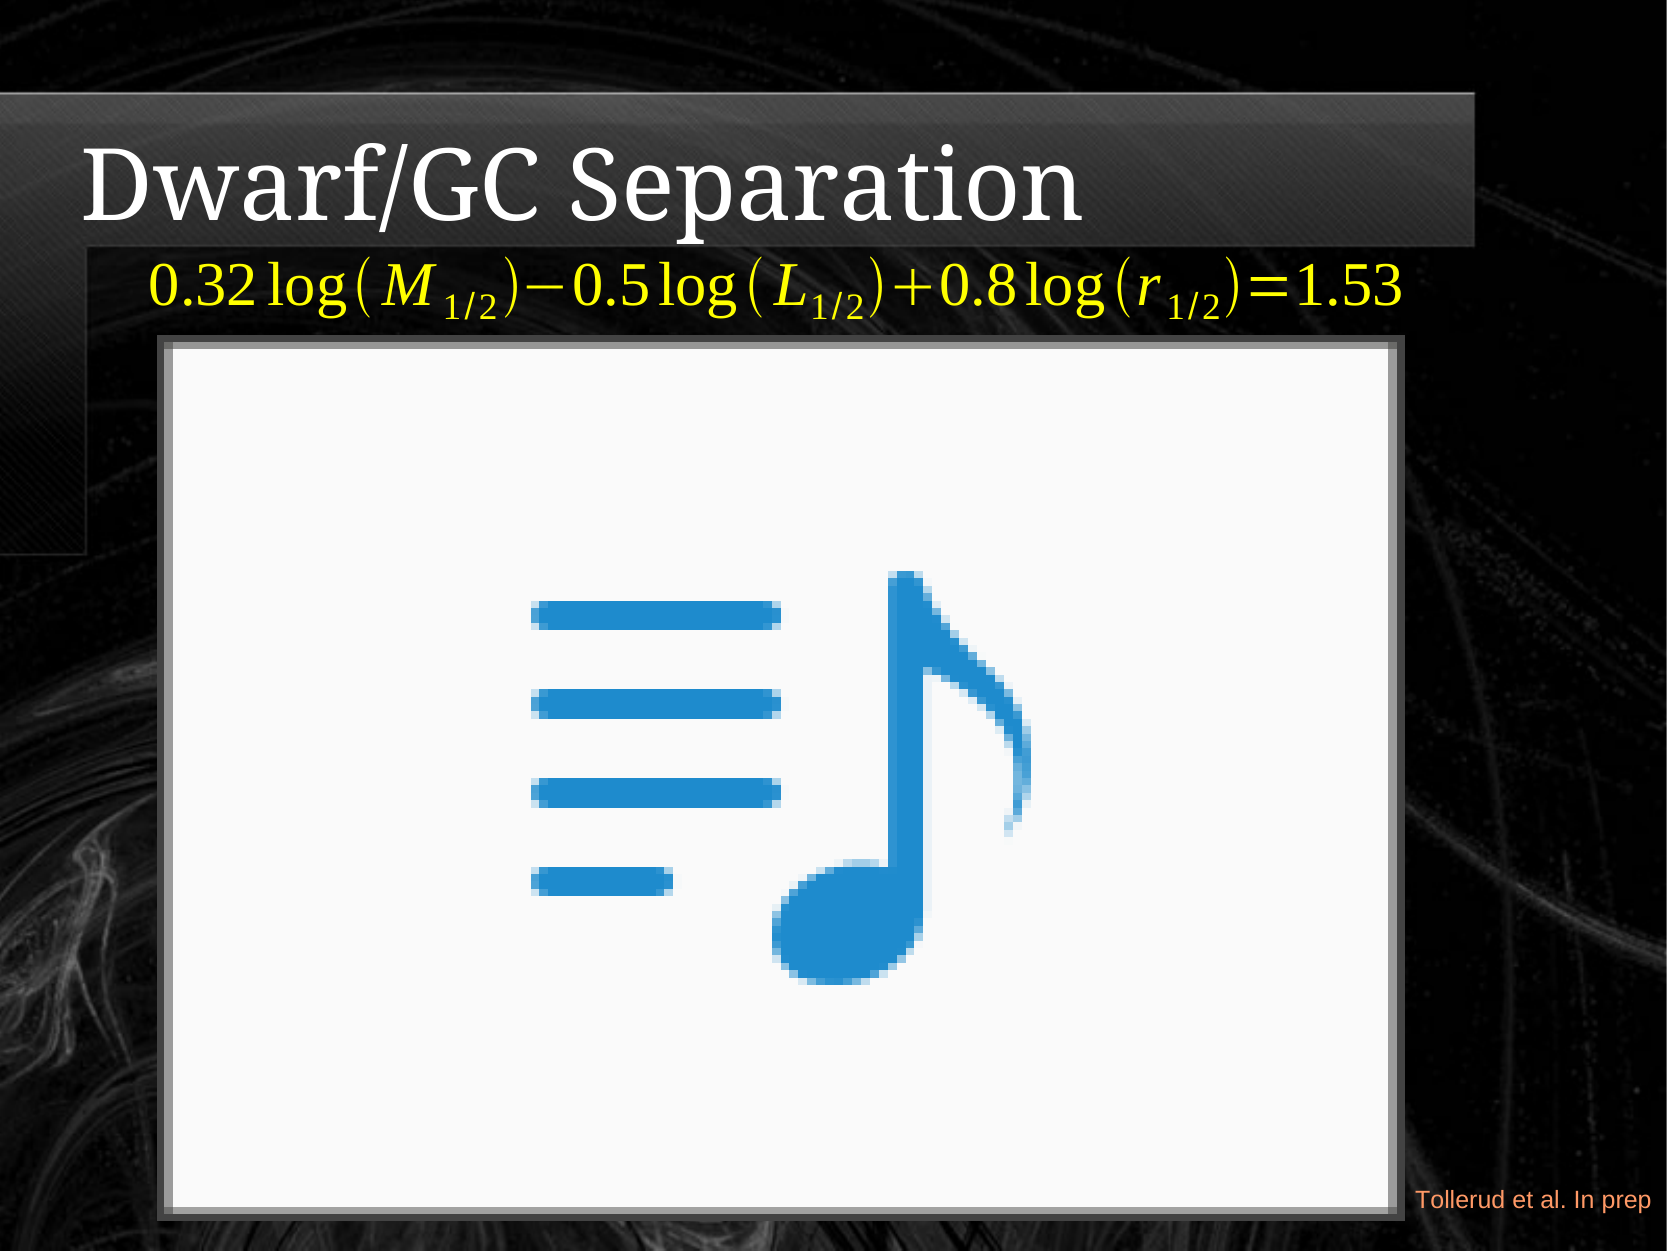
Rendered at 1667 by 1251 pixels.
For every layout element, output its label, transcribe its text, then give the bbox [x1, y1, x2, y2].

title Dwarf/GC Separation [80, 117, 1667, 268]
text_box [156, 334, 1406, 1222]
picture [0, 0, 1667, 1251]
text_box Tollerud et al. In prep [1365, 1149, 1667, 1251]
chart [142, 249, 1411, 328]
